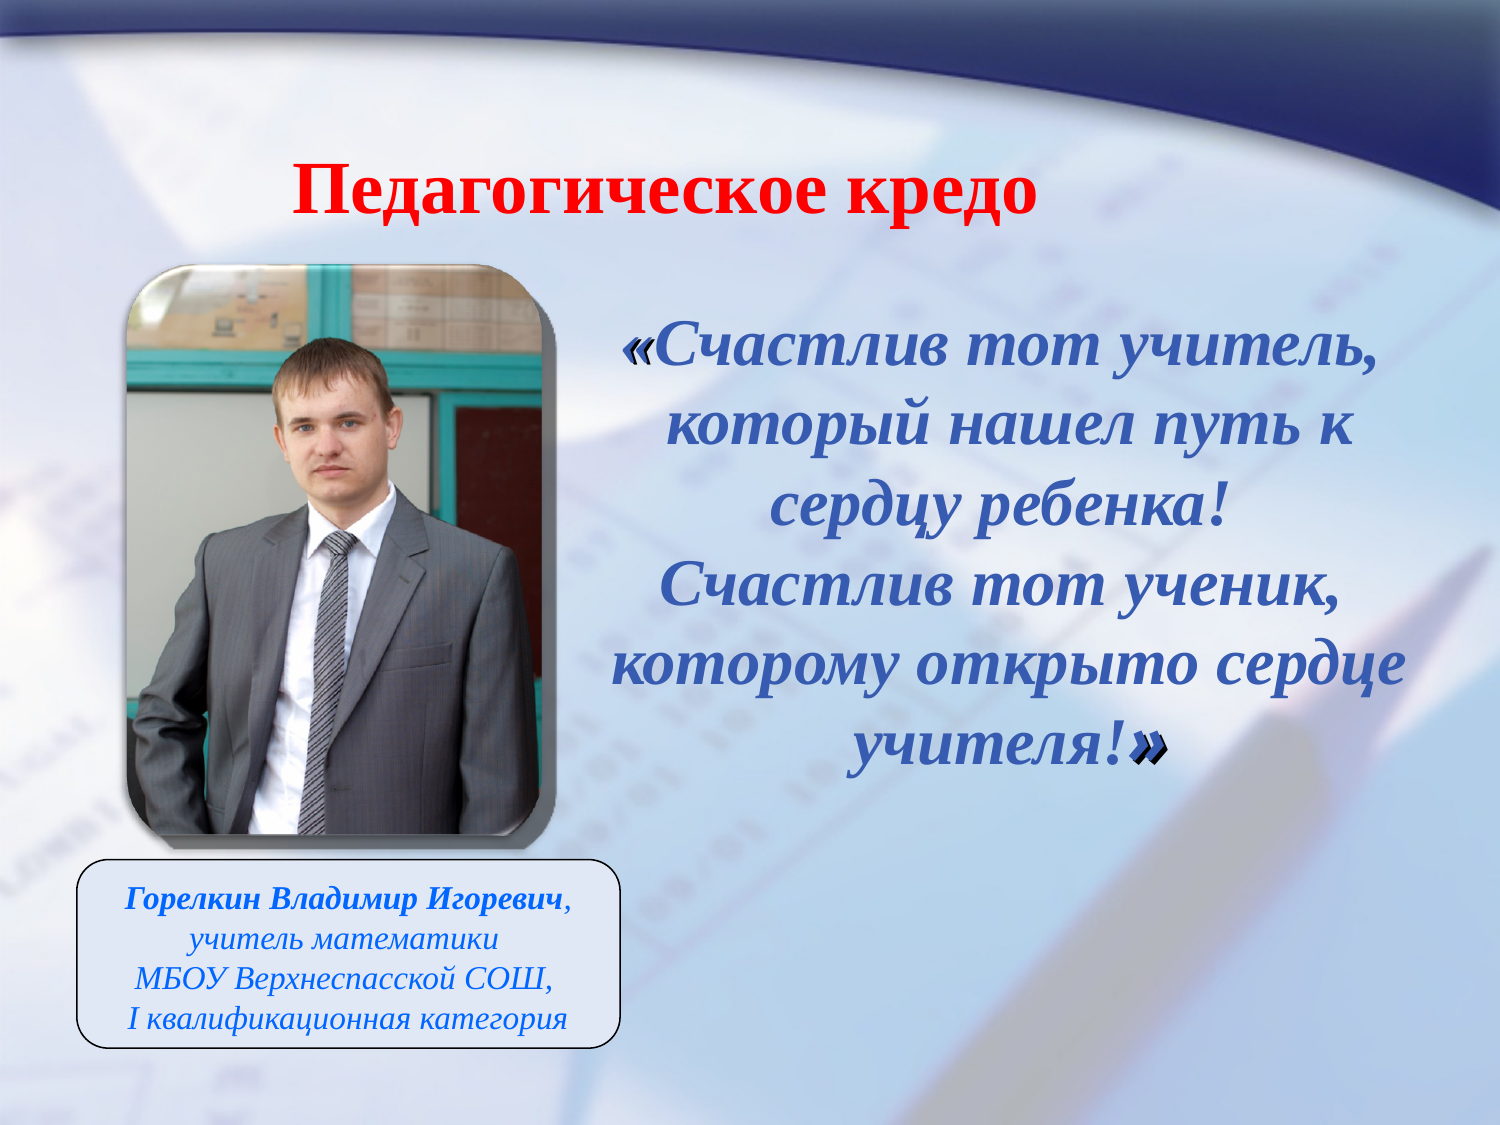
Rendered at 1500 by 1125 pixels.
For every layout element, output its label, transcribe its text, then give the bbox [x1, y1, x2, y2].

text_box «Счастлив тот учитель, который нашел путь к сердцу ребенка! Счастлив тот ученик, которому открыто сердце учителя!» [585, 291, 1435, 786]
picture [112, 256, 549, 859]
text_box Горелкин Владимир Игоревич, учитель математики МБОУ Верхнеспасской СОШ, I квалификационная категория [76, 859, 621, 1049]
text_box Педагогическое кредо [278, 131, 1276, 236]
